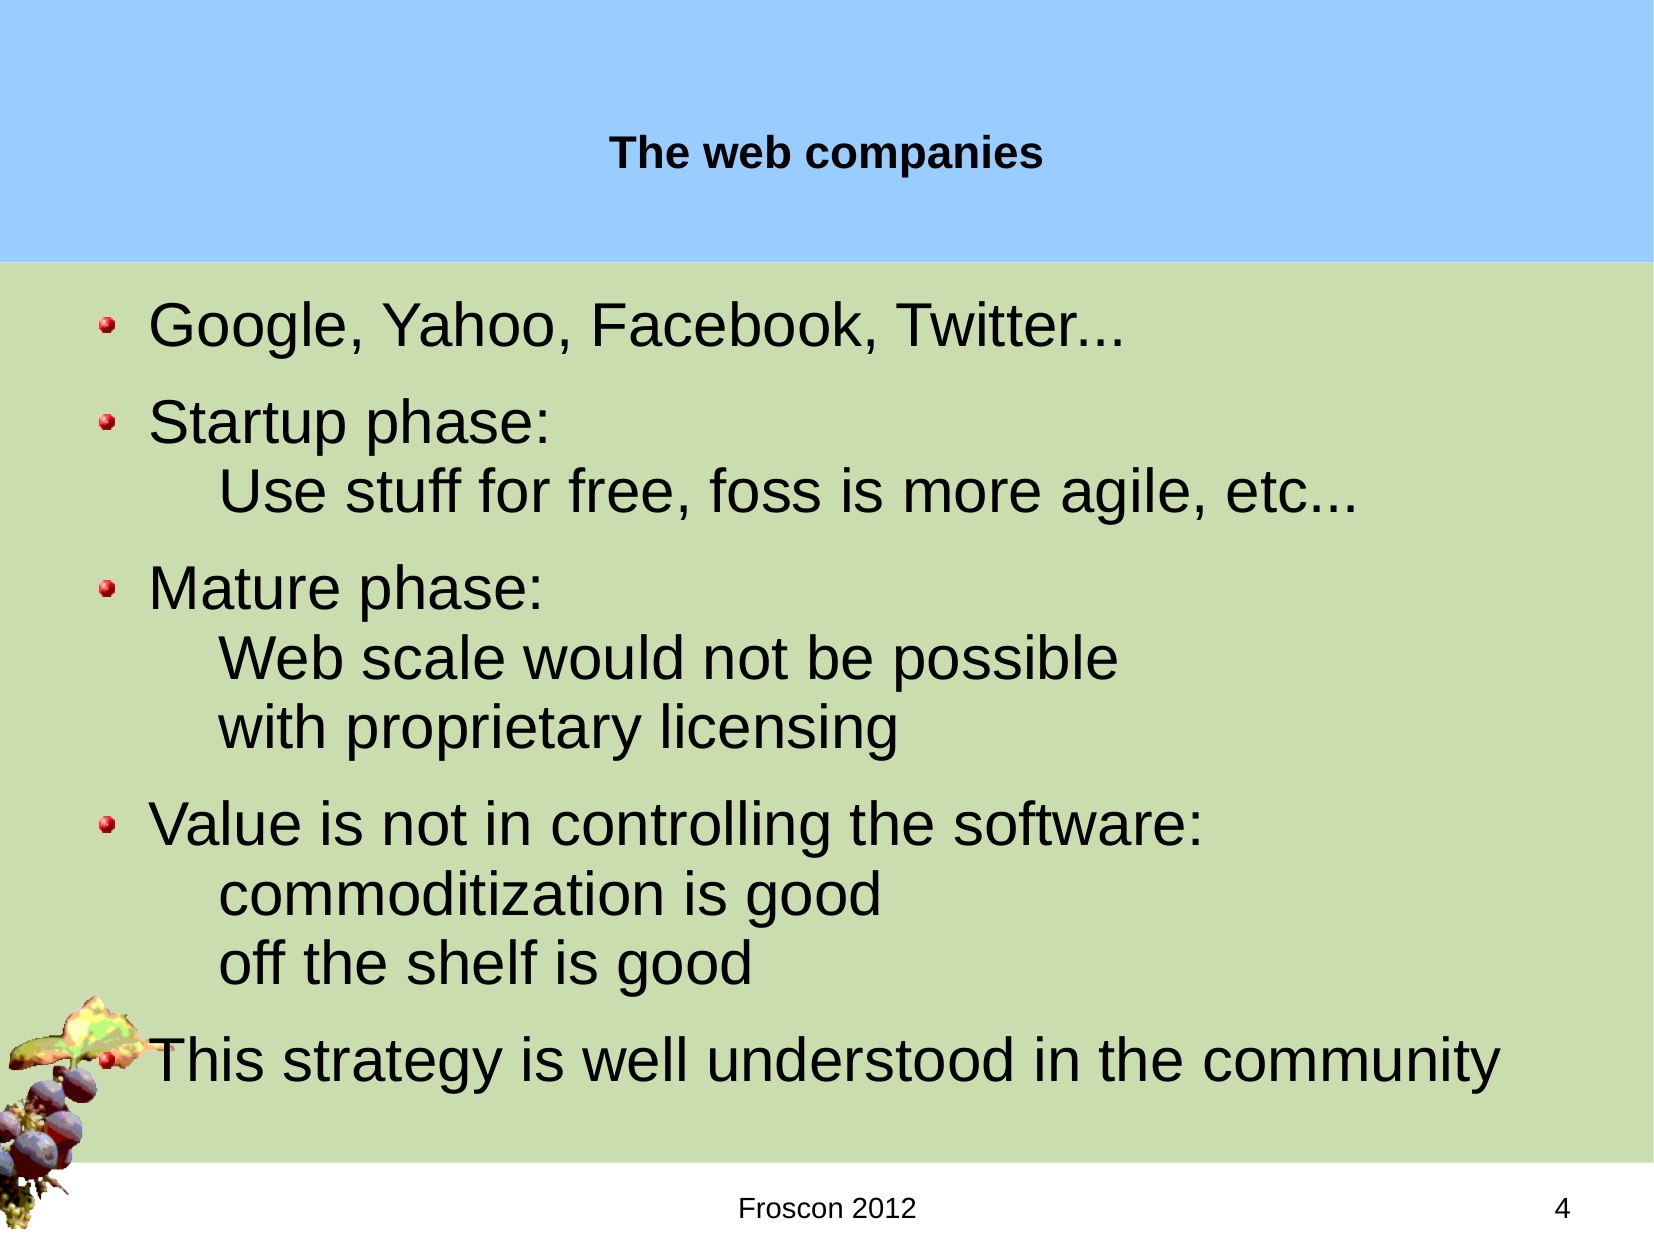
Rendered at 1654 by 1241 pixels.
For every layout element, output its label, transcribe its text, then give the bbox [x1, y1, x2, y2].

title The web companies [82, 49, 1571, 257]
picture [0, 990, 188, 1229]
list Google, Yahoo, Facebook, Twitter... Startup phase: Use stuff for free, foss is more agile, etc... Mature phase: Web scale would not be possible with proprietary licensing Value is not in controlling the software: commoditization is good off the shelf is good This strategy is well understood in the community [82, 290, 1571, 1109]
